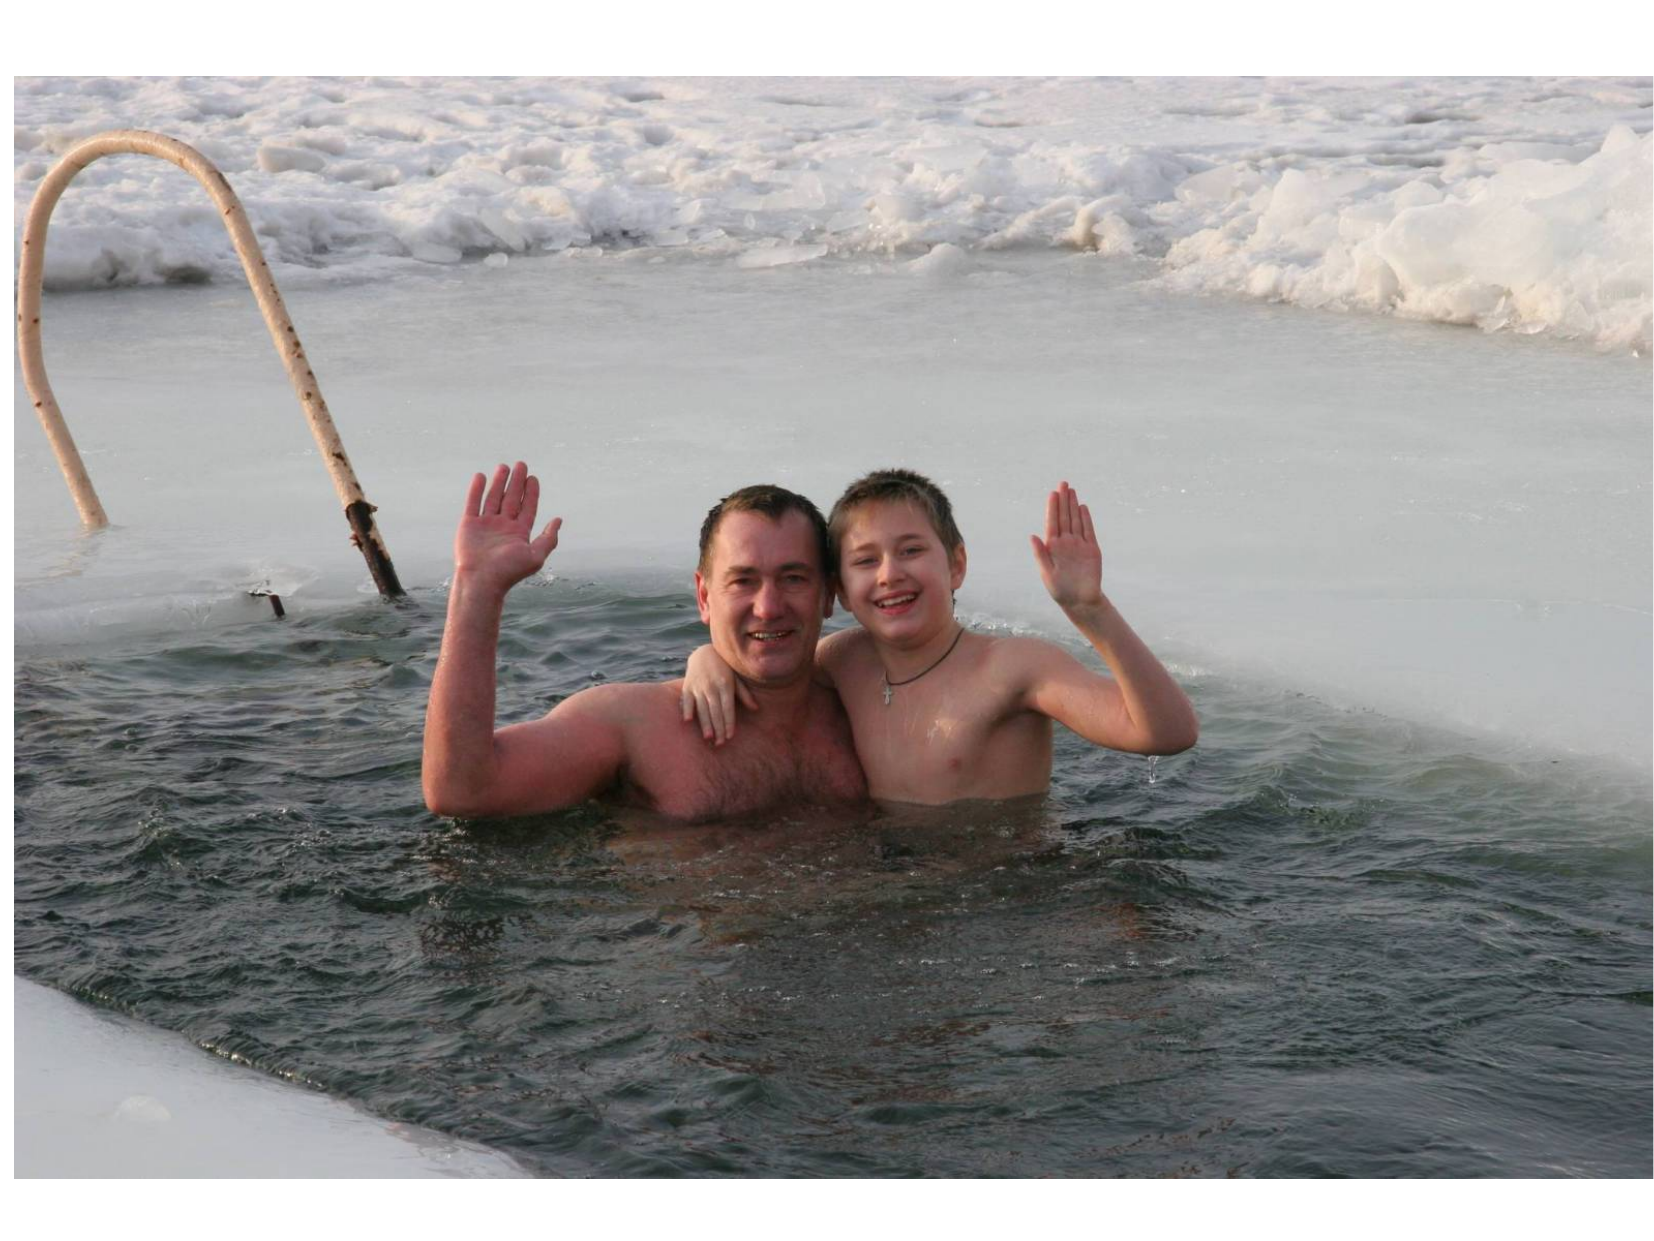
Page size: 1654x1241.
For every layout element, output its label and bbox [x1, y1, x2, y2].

picture [14, 76, 1654, 1180]
